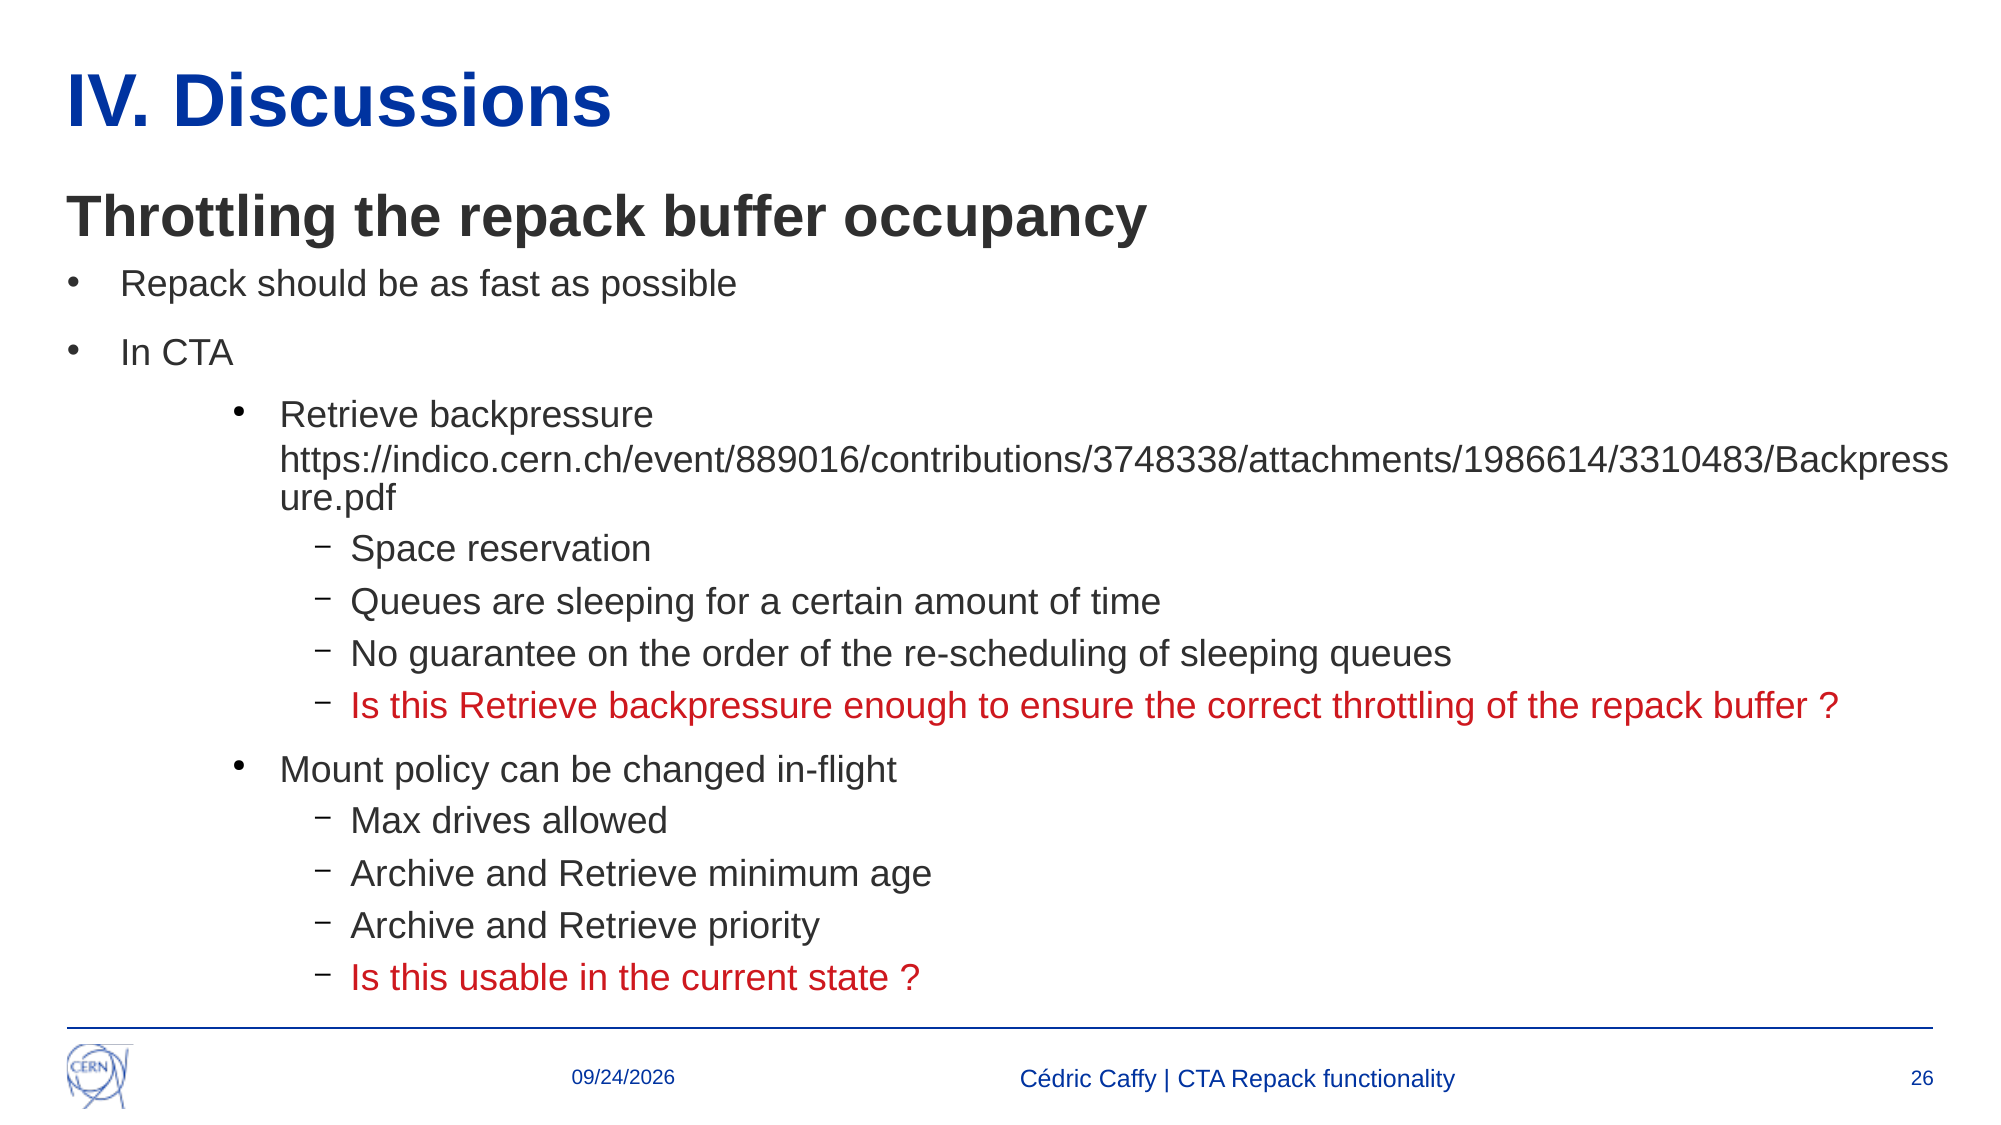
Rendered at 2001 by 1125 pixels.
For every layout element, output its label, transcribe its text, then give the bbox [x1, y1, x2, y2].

title IV. Discussions [66, 61, 1933, 237]
slide_number 10/01/2020 [571, 1046, 676, 1107]
list Throttling the repack buffer occupancy Repack should be as fast as possible In CTA Retrieve backpressure https://indico.cern.ch/event/889016/contributions/3748338/attachments/1986614/3310483/Backpressure.pdf Space reservation Queues are sleeping for a certain amount of time No guarantee on the order of the re-scheduling of sleeping queues Is this Retrieve backpressure enough to ensure the correct throttling of the repack buffer ? Mount policy can be changed in-flight Max drives allowed Archive and Retrieve minimum age Archive and Retrieve priority Is this usable in the current state ? [66, 178, 1951, 893]
footer Cédric Caffy | CTA Repack functionality [698, 1047, 1777, 1108]
slide_number <number> [1822, 1047, 1934, 1108]
